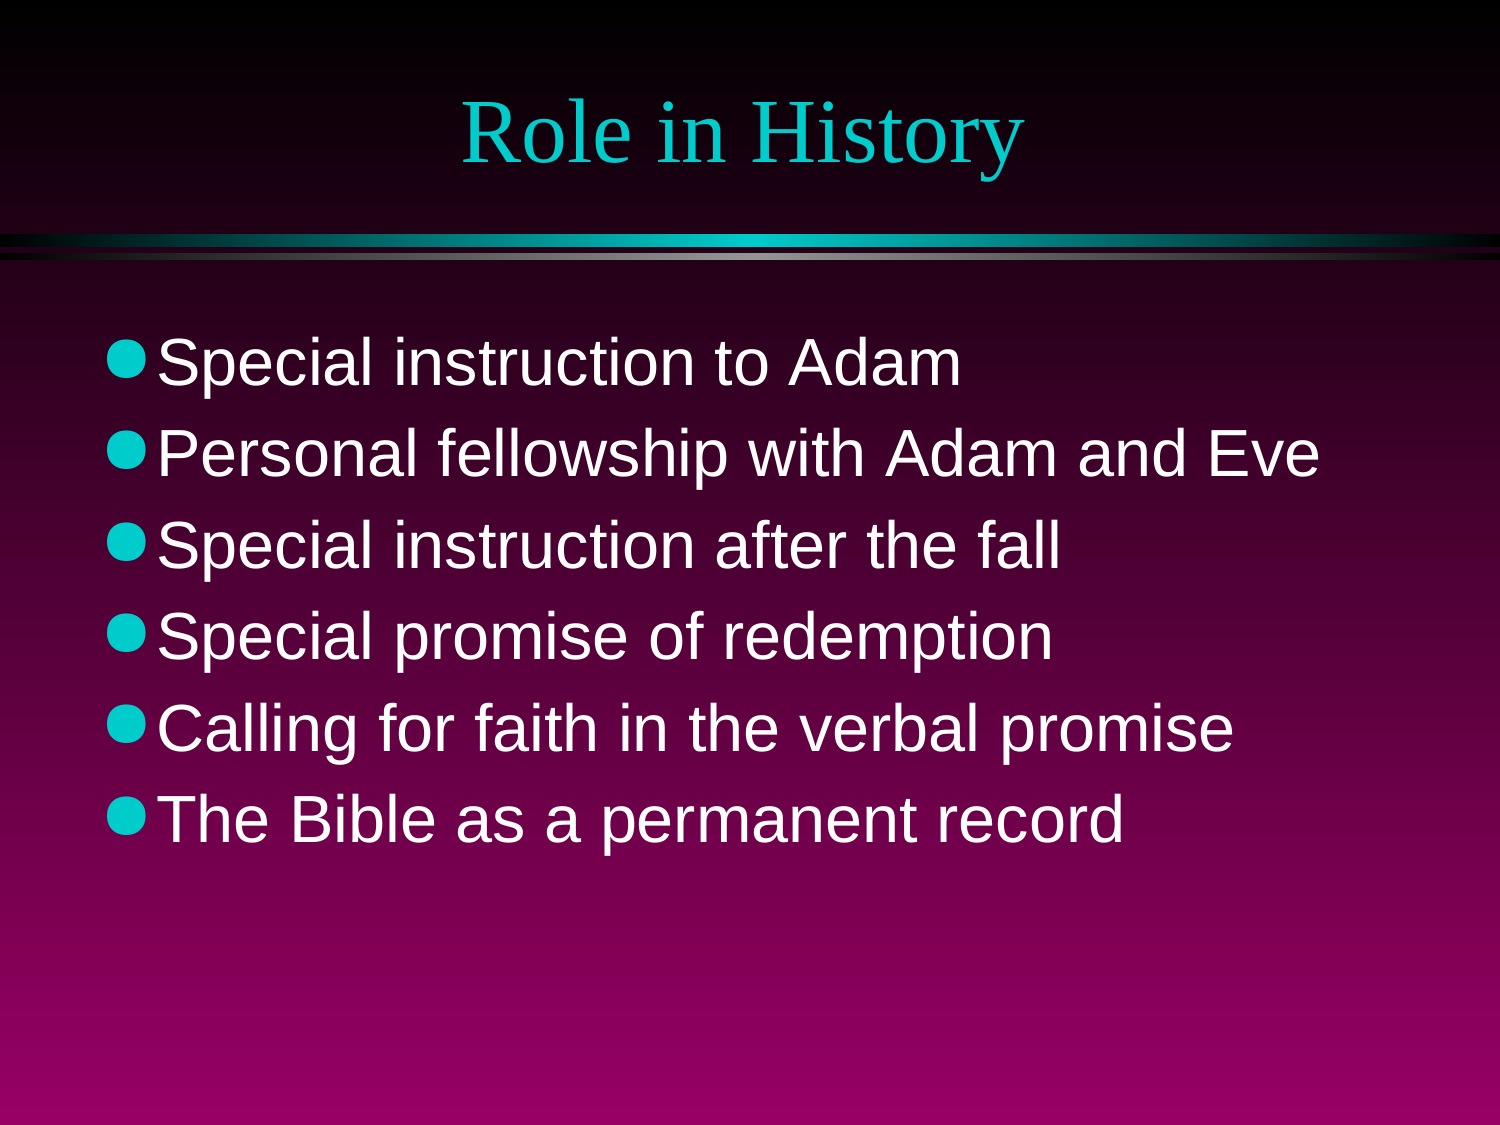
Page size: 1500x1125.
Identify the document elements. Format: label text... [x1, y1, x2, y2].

list Special instruction to Adam Personal fellowship with Adam and Eve Special instruction after the fall Special promise of redemption Calling for faith in the verbal promise The Bible as a permanent record [112, 324, 1388, 1001]
title Role in History [187, 56, 1463, 244]
